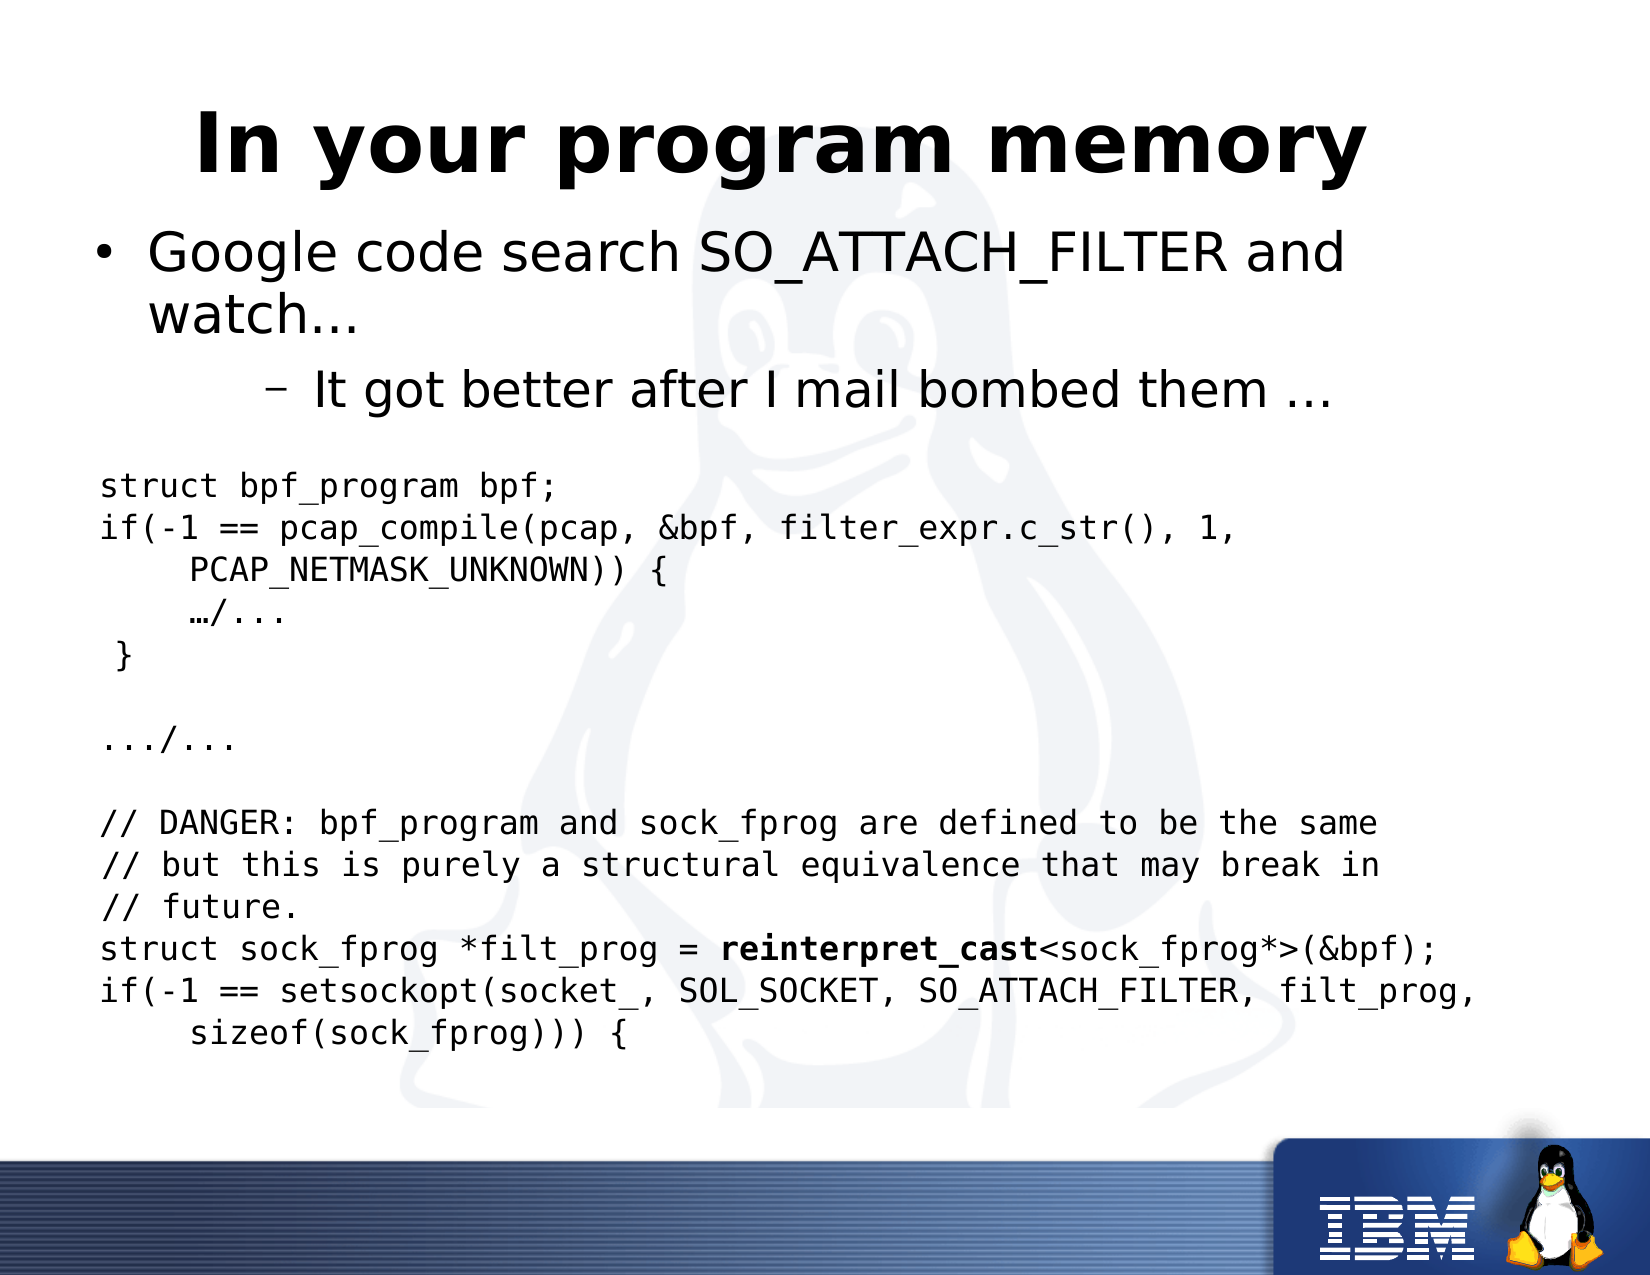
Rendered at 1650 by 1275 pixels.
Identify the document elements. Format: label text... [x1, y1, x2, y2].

title In your program memory [76, 76, 1457, 211]
list Google code search SO_ATTACH_FILTER and watch... It got better after I mail bombed them … [76, 221, 1457, 463]
text_box struct bpf_program bpf; if(-1 == pcap_compile(pcap, &bpf, filter_expr.c_str(), 1, PCAP_NETMASK_UNKNOWN)) { …/... } .../... // DANGER: bpf_program and sock_fprog are defined to be the same // but this is purely a structural equivalence that may break in // future. struct sock_fprog *filt_prog = reinterpret_cast<sock_fprog*>(&bpf); if(-1 == setsockopt(socket_, SOL_SOCKET, SO_ATTACH_FILTER, filt_prog, sizeof(sock_fprog))) { [27, 463, 1480, 1086]
